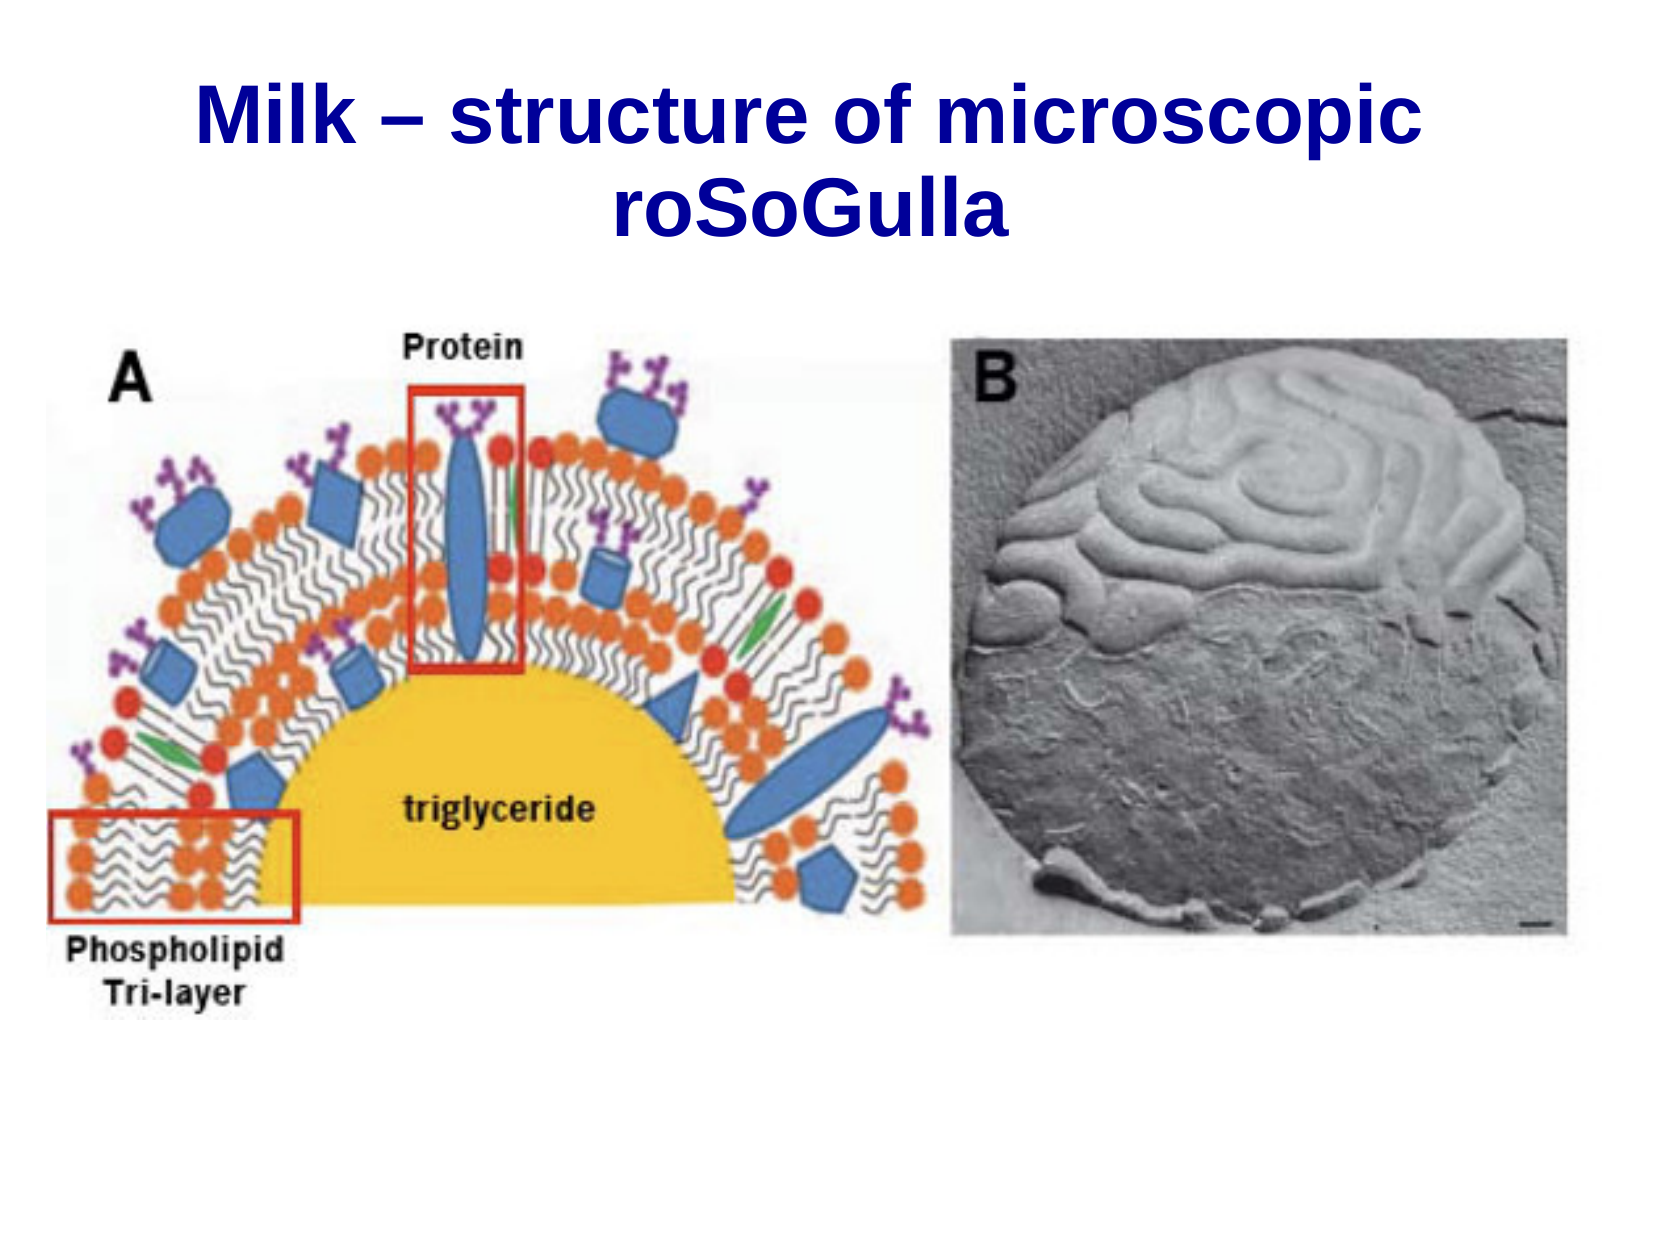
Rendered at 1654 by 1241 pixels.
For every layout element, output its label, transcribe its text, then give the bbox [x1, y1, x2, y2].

text_box Milk – structure of microscopic roSoGulla [165, 60, 1456, 242]
picture [46, 242, 1623, 1021]
